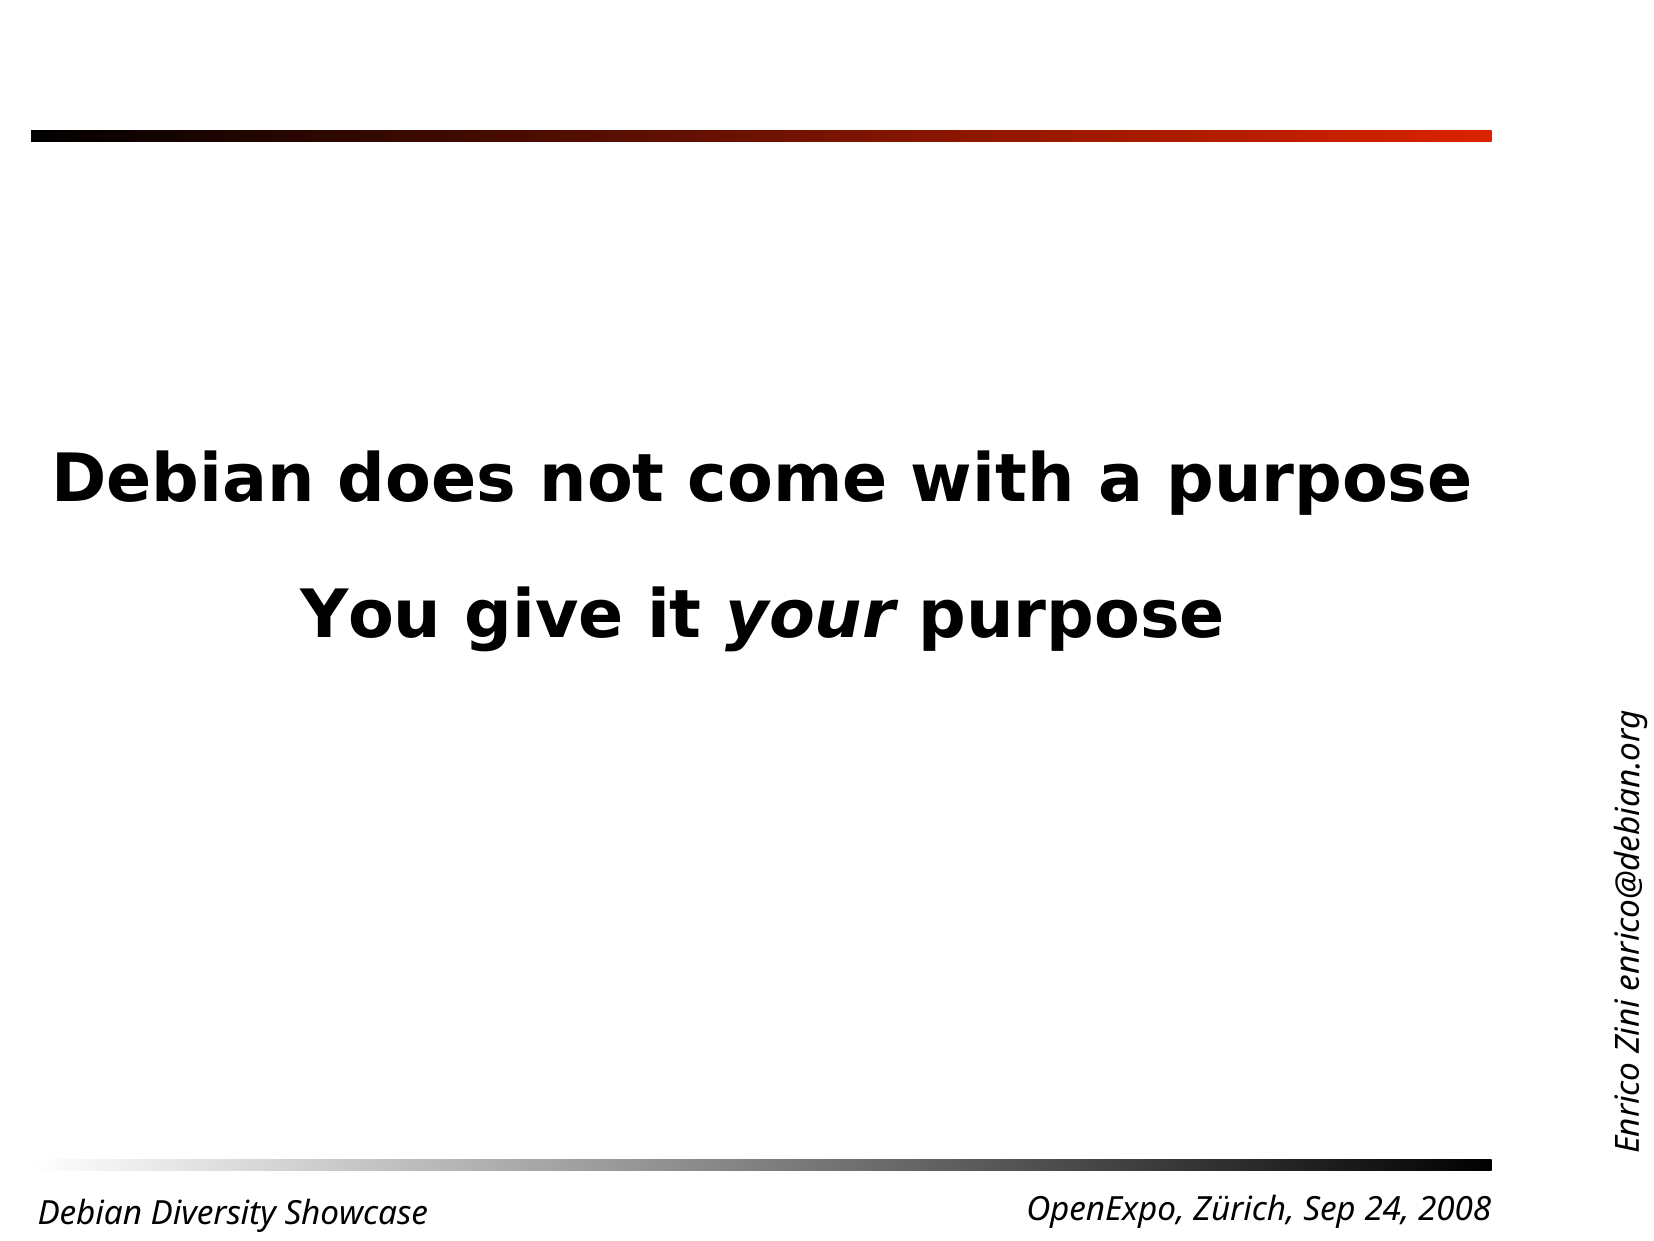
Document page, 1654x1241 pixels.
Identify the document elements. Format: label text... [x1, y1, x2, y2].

text_box Debian does not come with a purpose You give it your purpose [30, 439, 1495, 654]
